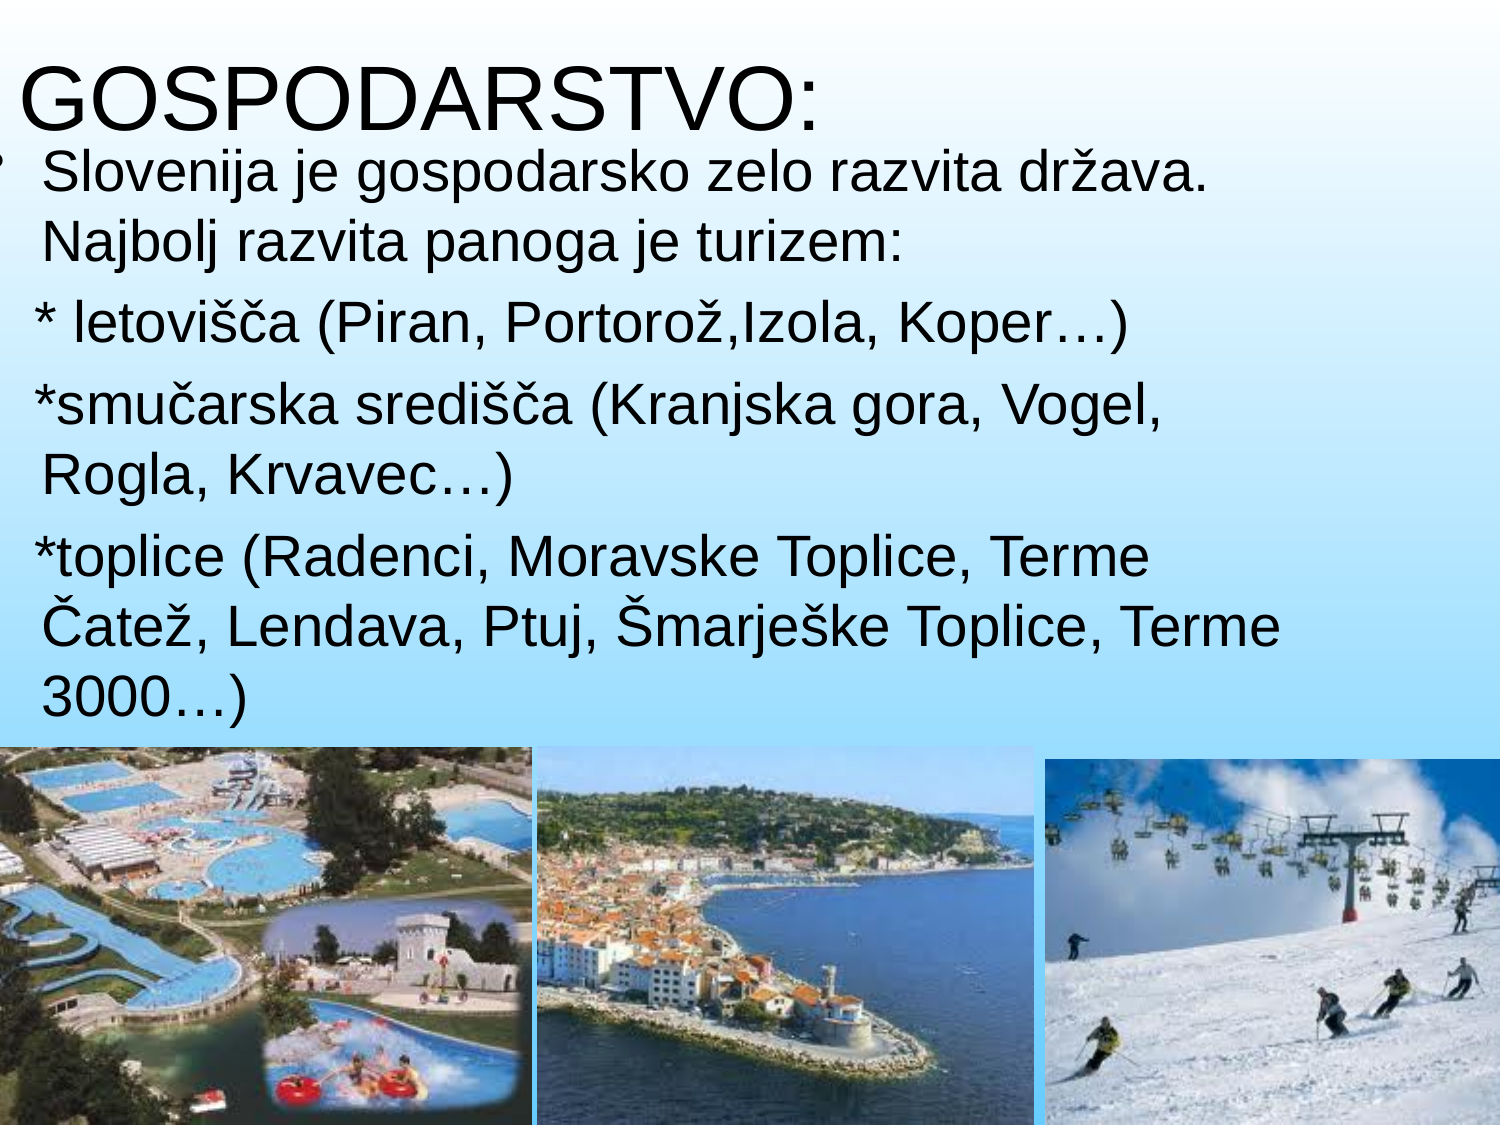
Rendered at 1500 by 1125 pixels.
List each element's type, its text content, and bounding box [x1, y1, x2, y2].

picture [1045, 759, 1500, 1125]
title GOSPODARSTVO: [0, 0, 1096, 125]
picture [537, 746, 1034, 1125]
picture [0, 747, 532, 1125]
list Slovenija je gospodarsko zelo razvita država. Najbolj razvita panoga je turizem: * letovišča (Piran, Portorož,Izola, Koper…) *smučarska središča (Kranjska gora, Vogel, Rogla, Krvavec…) *toplice (Radenci, Moravske Toplice, Terme Čatež, Lendava, Ptuj, Šmarješke Toplice, Terme 3000…) [0, 125, 1321, 868]
